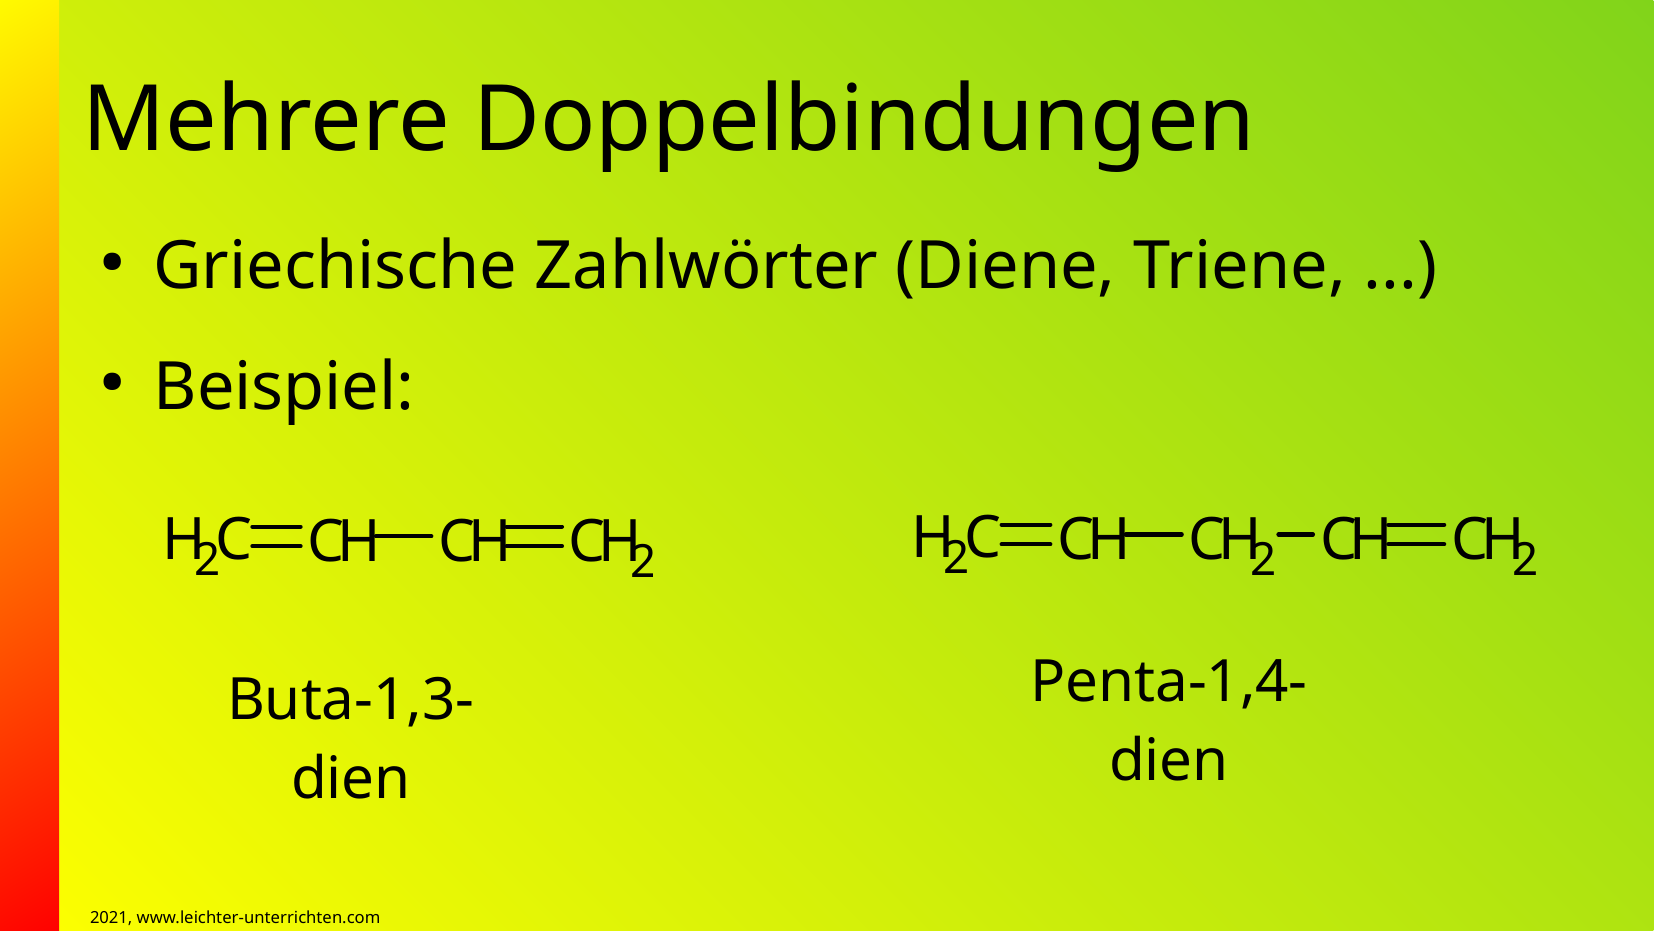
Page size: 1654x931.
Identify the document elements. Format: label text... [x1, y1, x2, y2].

text_box Buta-1,3-dien [212, 649, 591, 751]
picture [162, 497, 653, 591]
title Mehrere Doppelbindungen [82, 37, 1571, 193]
picture [911, 495, 1536, 589]
list Griechische Zahlwörter (Diene, Triene, ...) Beispiel: [82, 217, 1571, 758]
text_box Penta-1,4-dien [1015, 631, 1394, 733]
